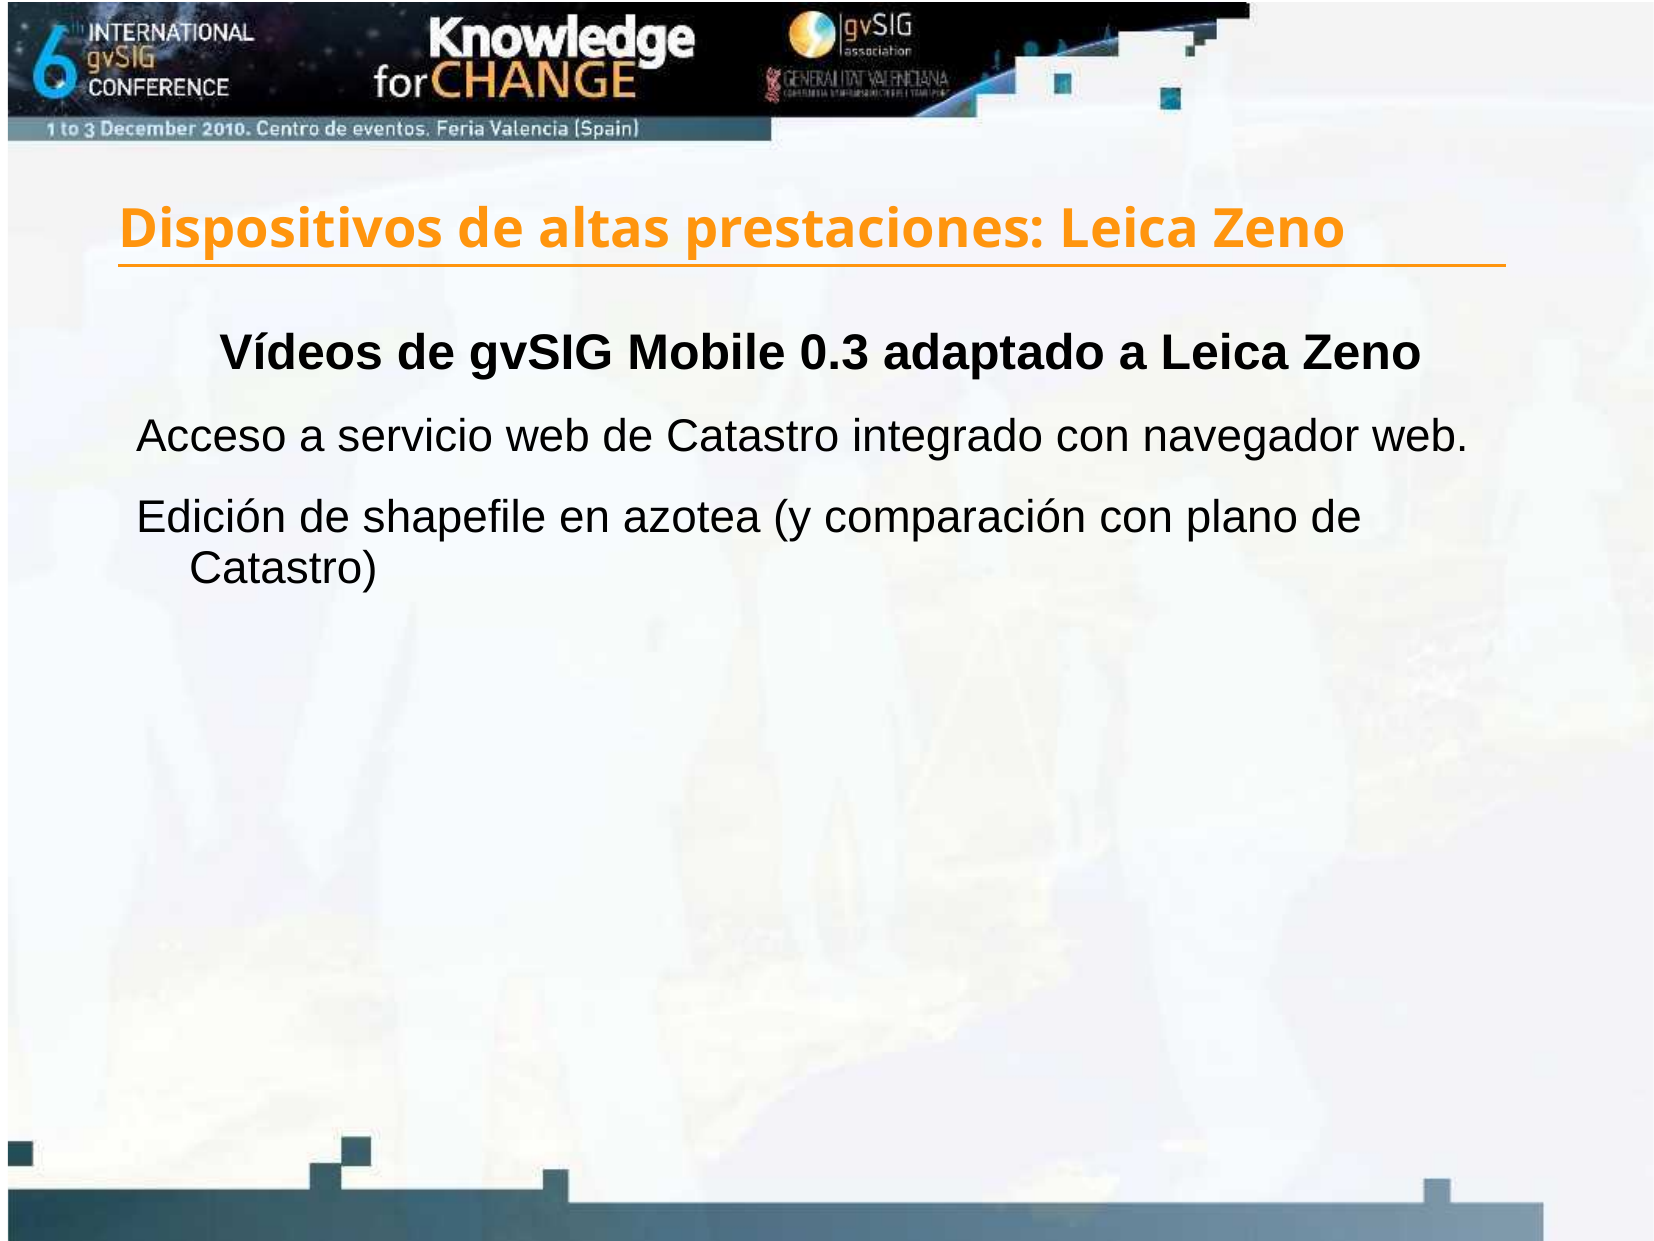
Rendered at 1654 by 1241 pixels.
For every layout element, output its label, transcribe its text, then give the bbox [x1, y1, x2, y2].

title Dispositivos de altas prestaciones: Leica Zeno [118, 122, 1607, 330]
list Vídeos de gvSIG Mobile 0.3 adaptado a Leica Zeno Acceso a servicio web de Catastro integrado con navegador web. Edición de shapefile en azotea (y comparación con plano de Catastro) [118, 324, 1506, 1123]
picture [7, 2, 1654, 1241]
